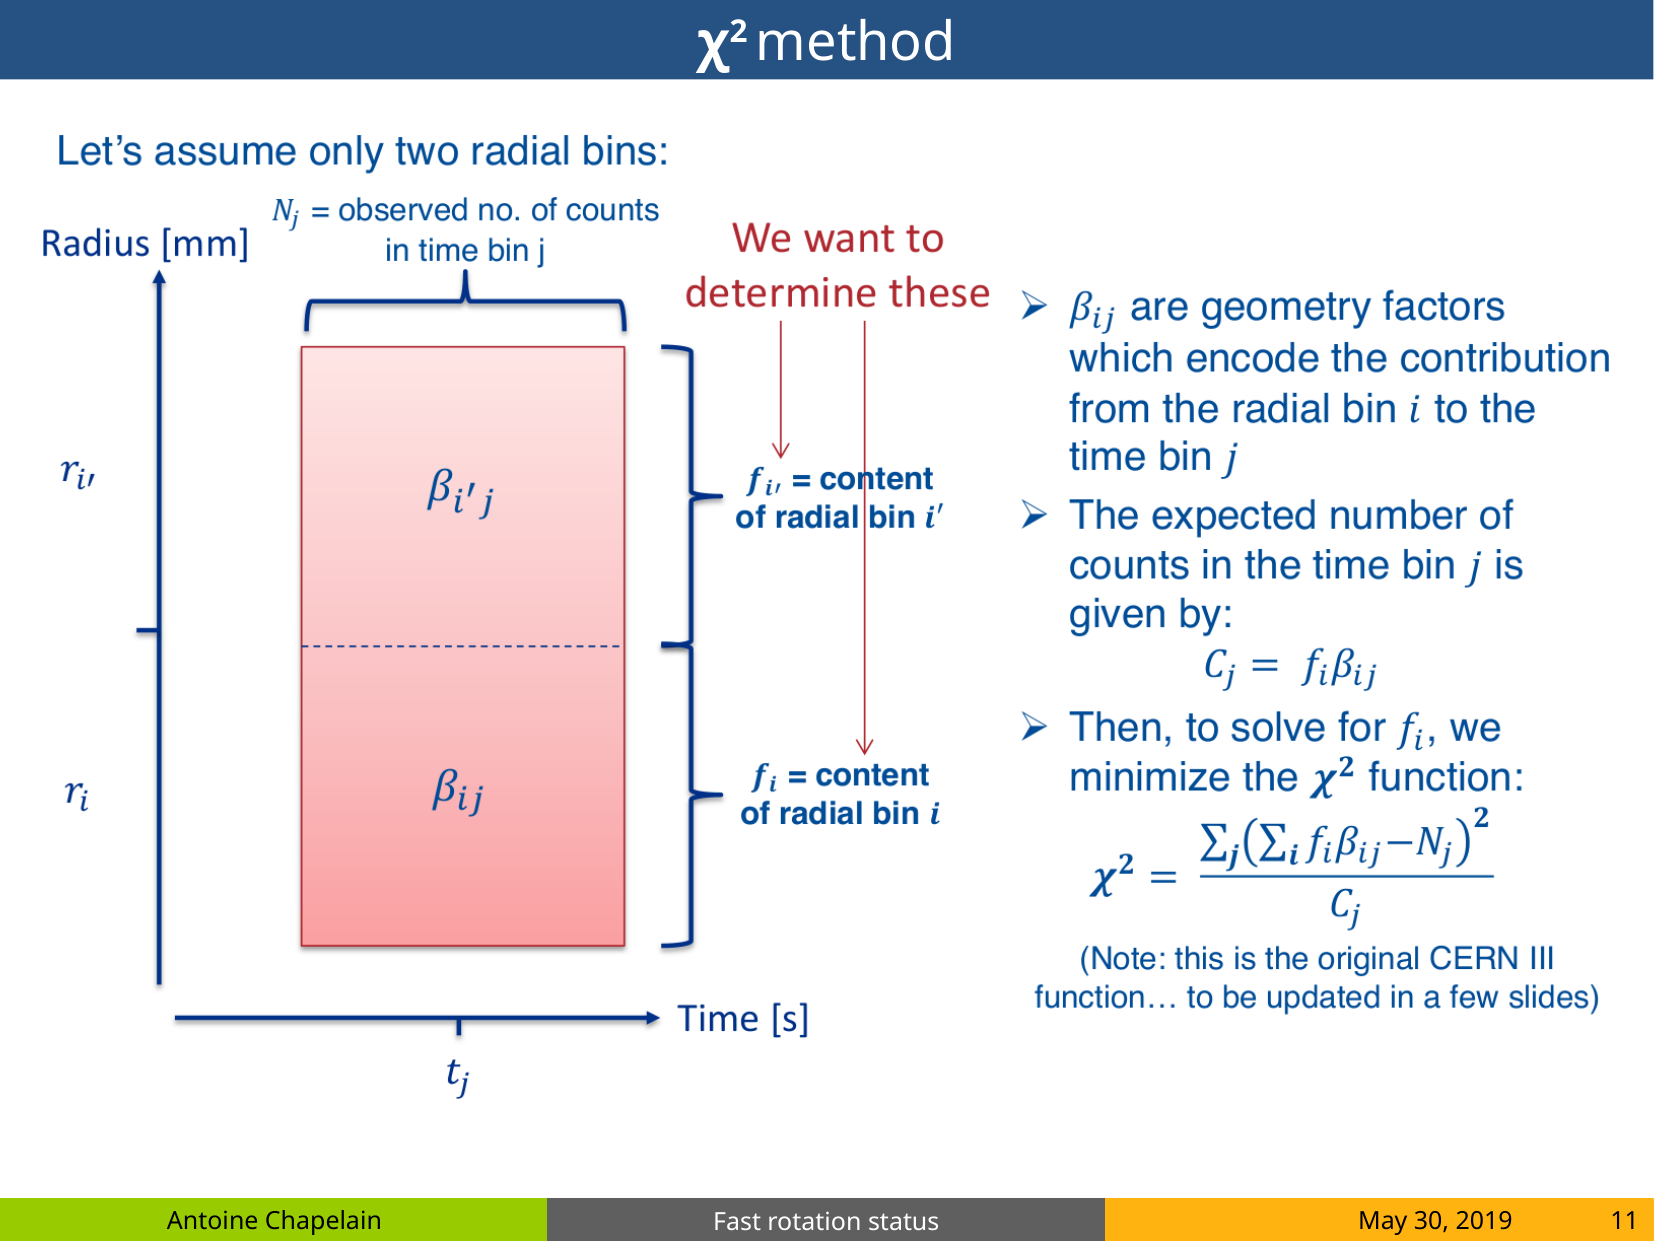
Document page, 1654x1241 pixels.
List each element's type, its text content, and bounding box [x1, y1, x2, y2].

title χ2 method [0, 0, 1654, 80]
picture [39, 129, 1615, 1102]
